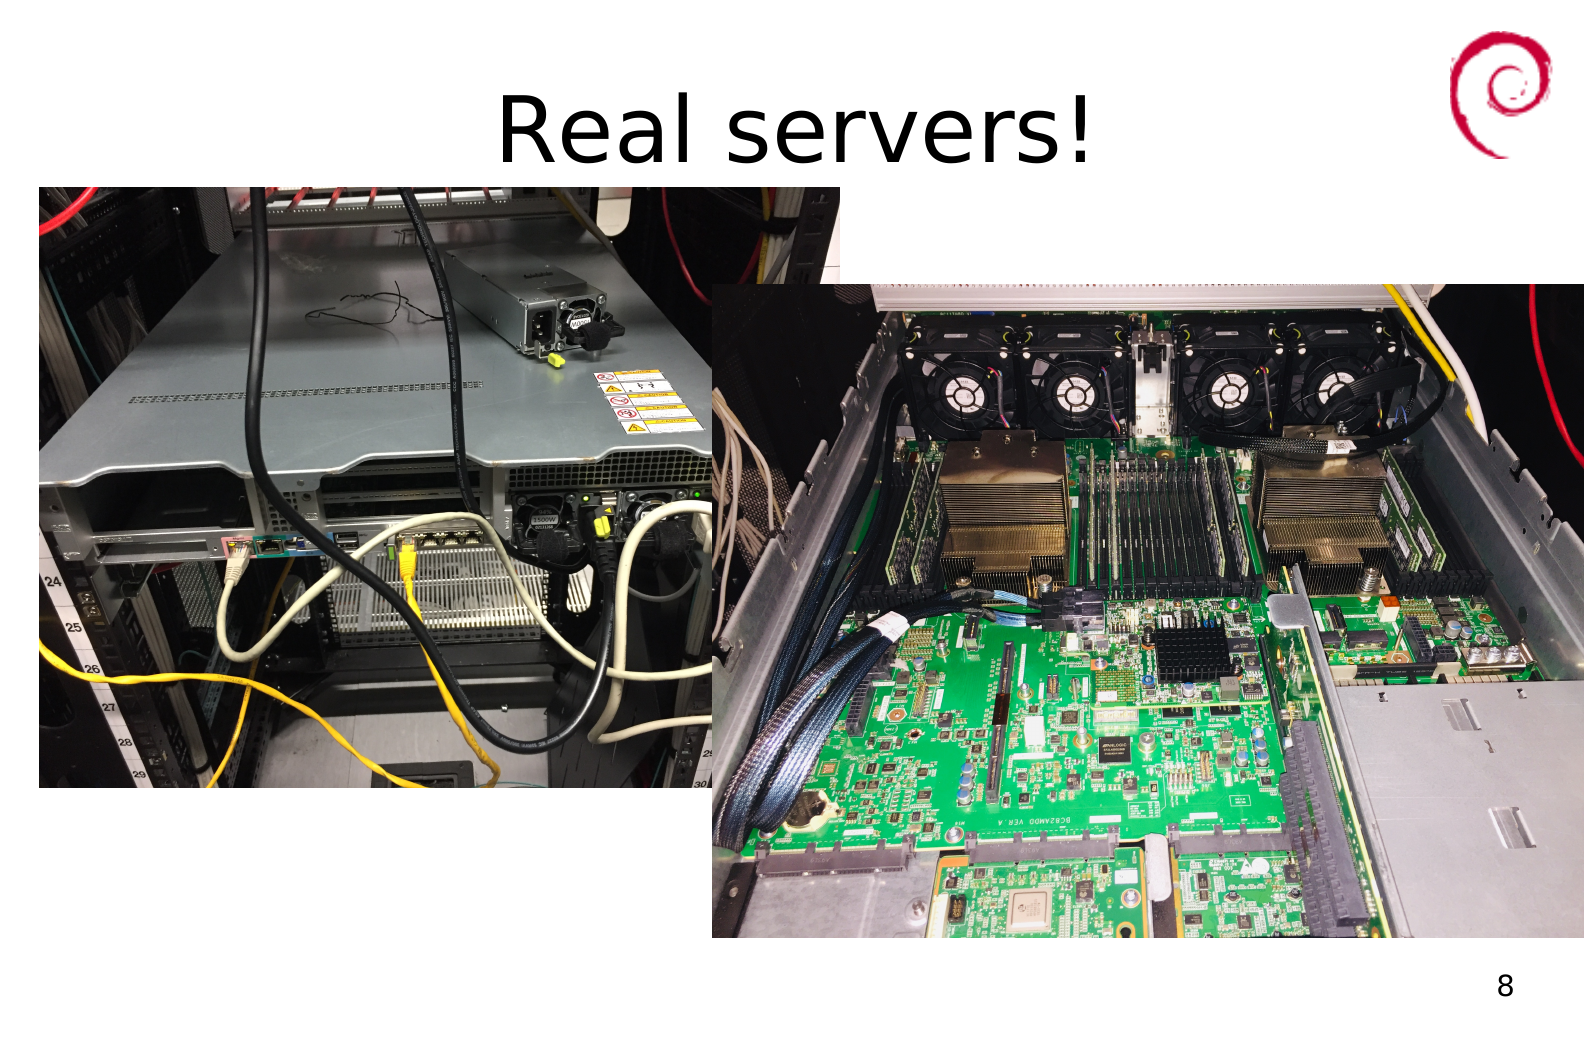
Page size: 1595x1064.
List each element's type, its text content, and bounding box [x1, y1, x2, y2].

picture [39, 187, 1584, 938]
picture [1450, 31, 1555, 159]
title Real servers! [79, 42, 1515, 220]
